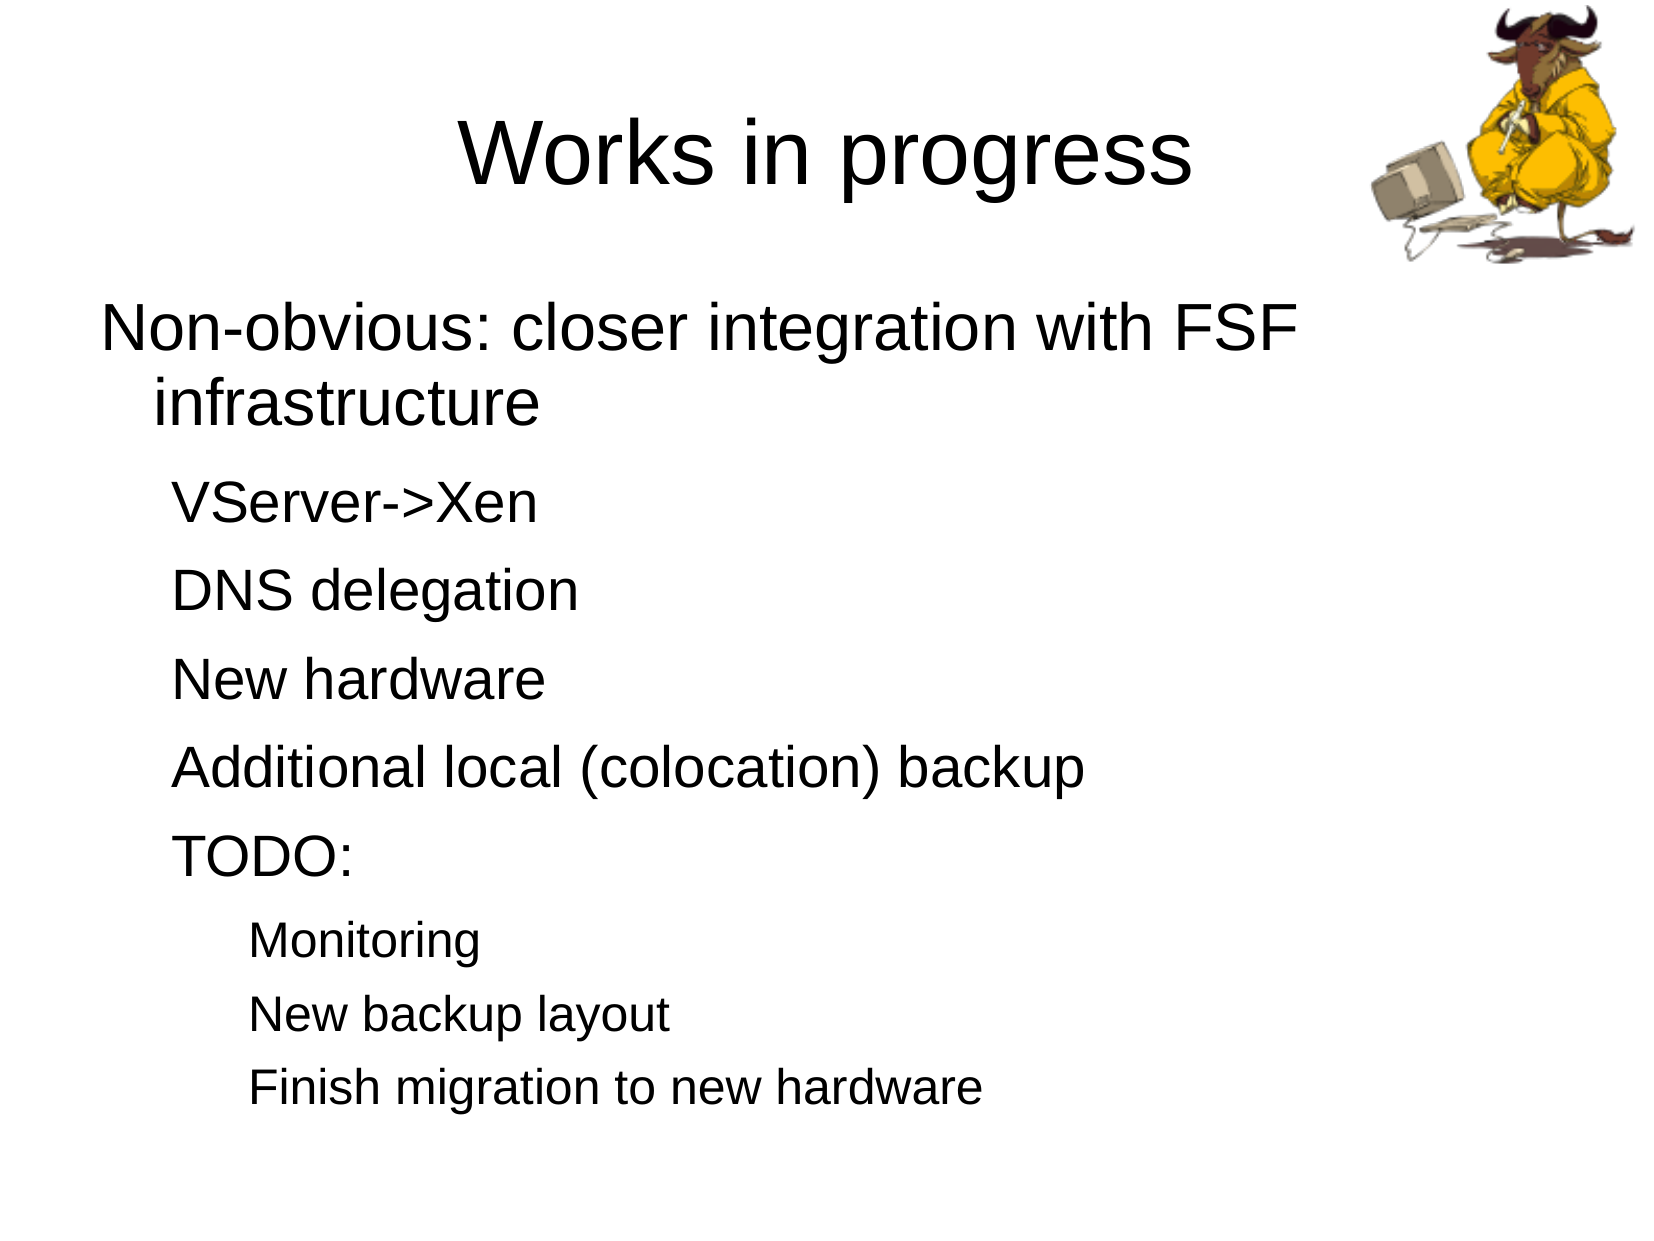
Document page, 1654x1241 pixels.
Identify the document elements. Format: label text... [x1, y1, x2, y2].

title Works in progress [82, 56, 1571, 250]
picture [1345, 5, 1654, 266]
list Non-obvious: closer integration with FSF infrastructure VServer->Xen DNS delegation New hardware Additional local (colocation) backup TODO: Monitoring New backup layout Finish migration to new hardware [82, 290, 1571, 1109]
